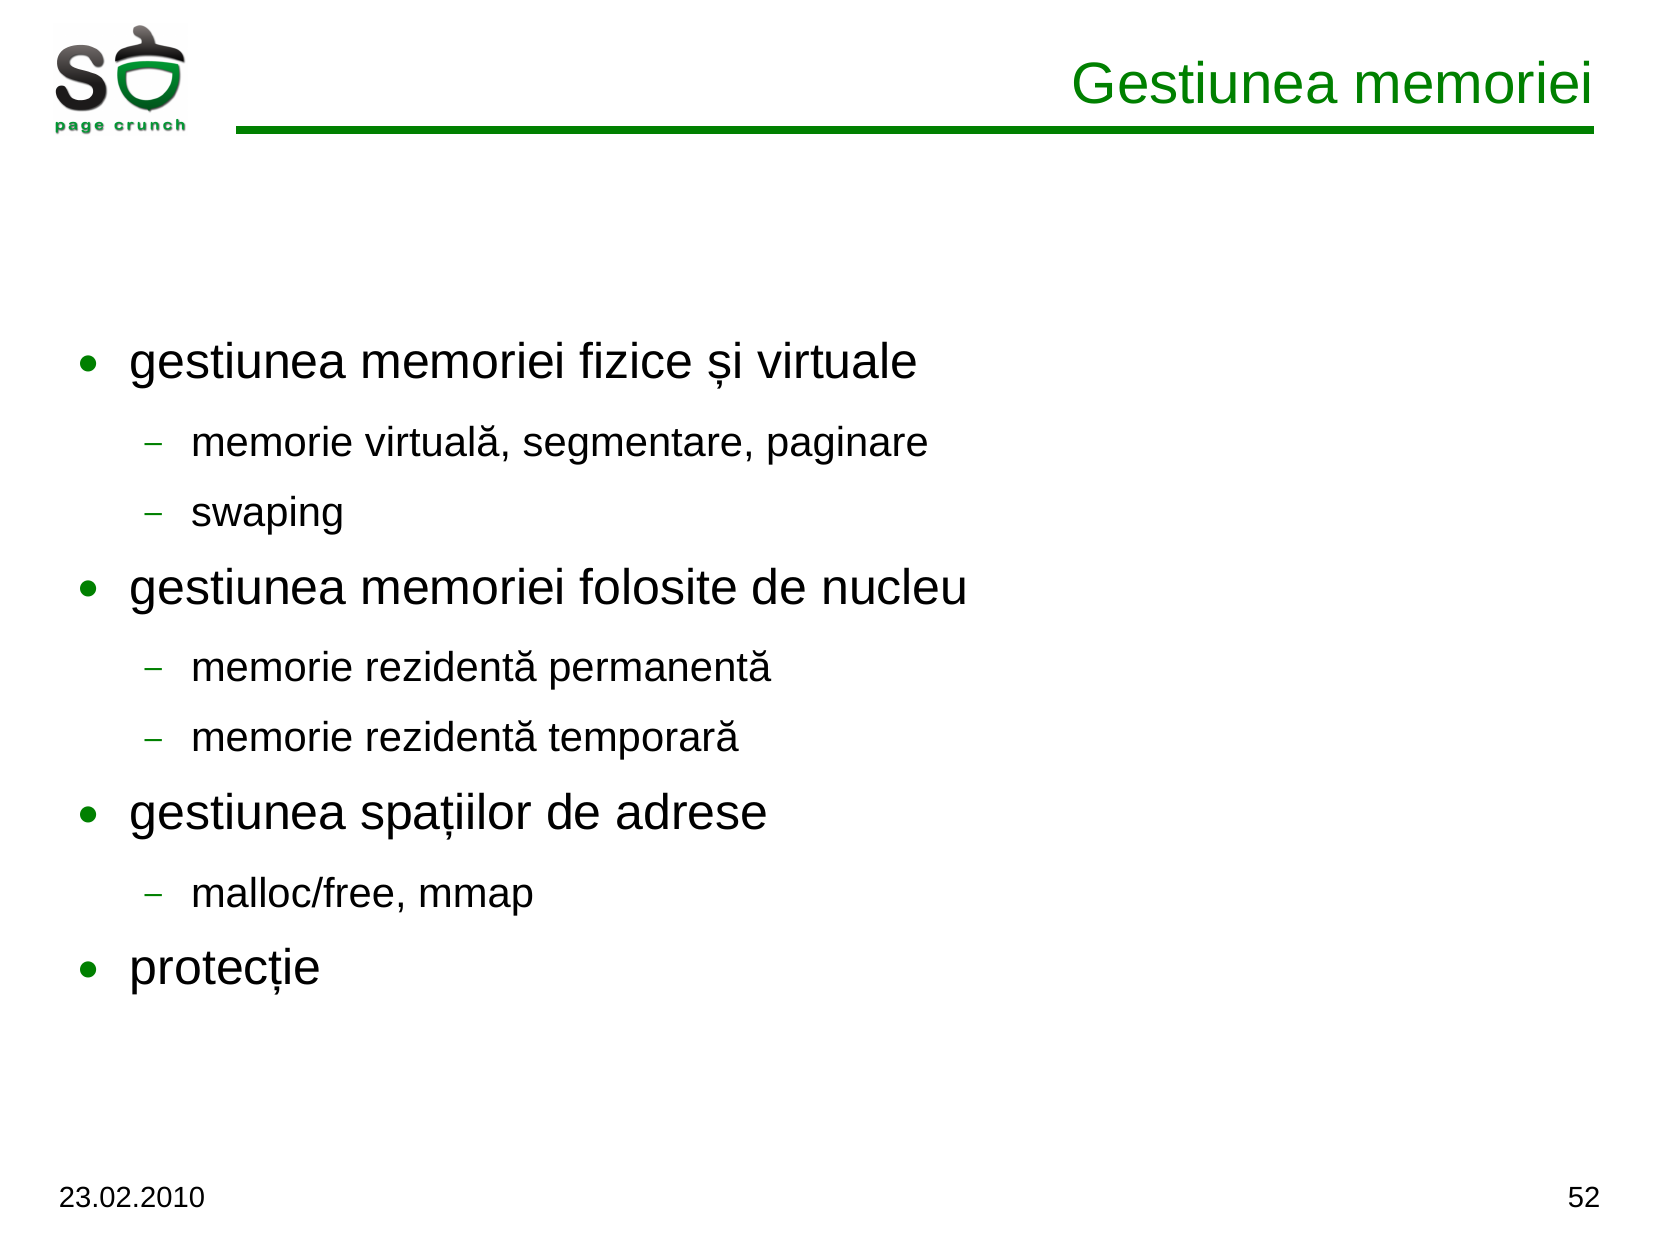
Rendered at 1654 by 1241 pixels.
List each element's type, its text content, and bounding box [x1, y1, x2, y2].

list gestiunea memoriei fizice și virtuale memorie virtuală, segmentare, paginare swaping gestiunea memoriei folosite de nucleu memorie rezidentă permanentă memorie rezidentă temporară gestiunea spațiilor de adrese malloc/free, mmap protecție [59, 177, 1595, 1152]
title Gestiunea memoriei [236, 49, 1595, 119]
picture [53, 23, 188, 136]
